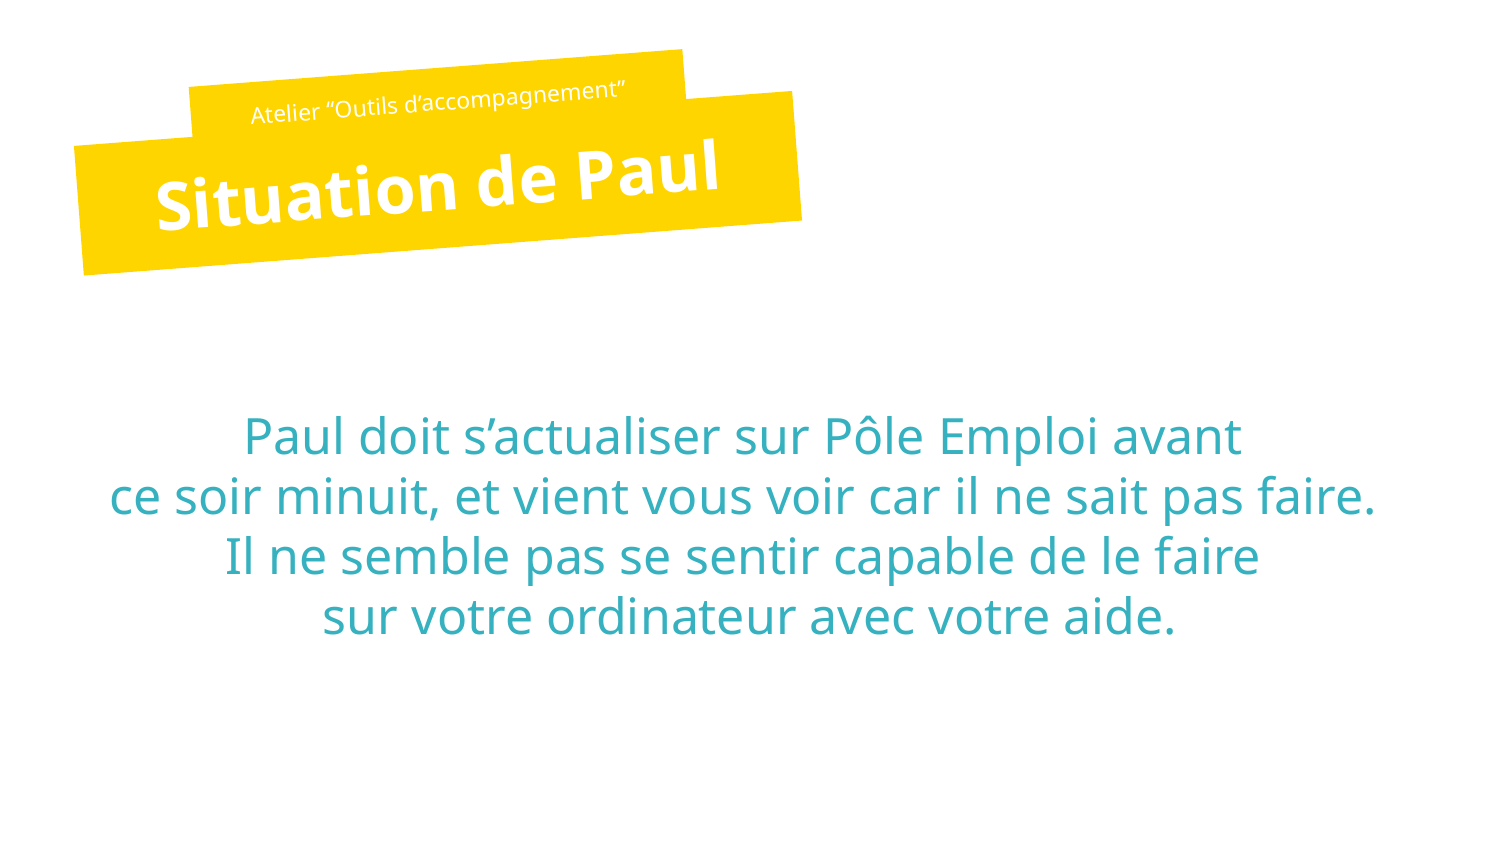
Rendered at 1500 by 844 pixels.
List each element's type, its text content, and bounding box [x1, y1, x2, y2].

text_box Paul doit s’actualiser sur Pôle Emploi avant ce soir minuit, et vient vous voir car il ne sait pas faire. Il ne semble pas se sentir capable de le faire sur votre ordinateur avec votre aide. [0, 205, 1500, 844]
text_box Atelier “Outils d’accompagnement” [188, 49, 688, 153]
text_box Situation de Paul [73, 90, 803, 276]
